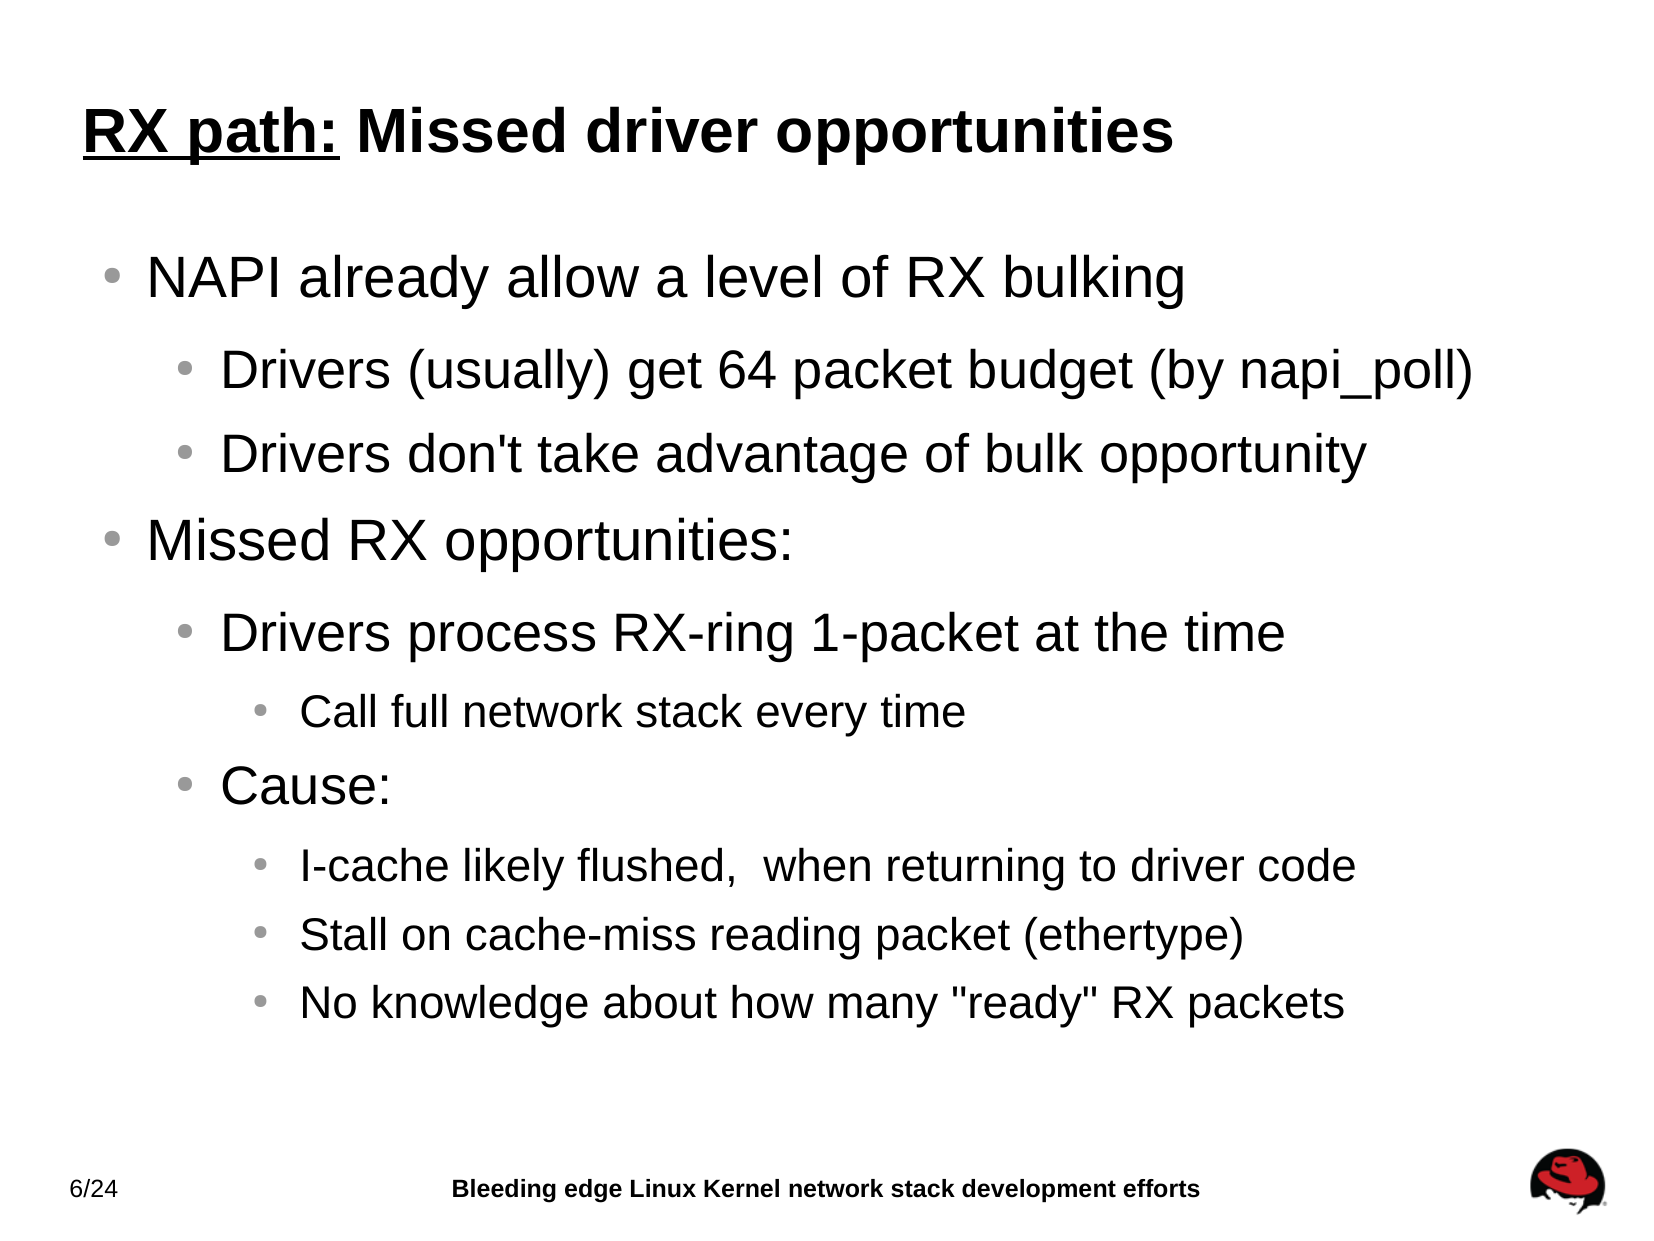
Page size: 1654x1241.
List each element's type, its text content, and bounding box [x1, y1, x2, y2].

list NAPI already allow a level of RX bulking Drivers (usually) get 64 packet budget (by napi_poll) Drivers don't take advantage of bulk opportunity Missed RX opportunities: Drivers process RX-ring 1-packet at the time Call full network stack every time Cause: I-cache likely flushed, when returning to driver code Stall on cache-miss reading packet (ethertype) No knowledge about how many "ready" RX packets [86, 244, 1576, 1039]
title RX path: Missed driver opportunities [82, 37, 1571, 226]
picture [1529, 1146, 1613, 1224]
